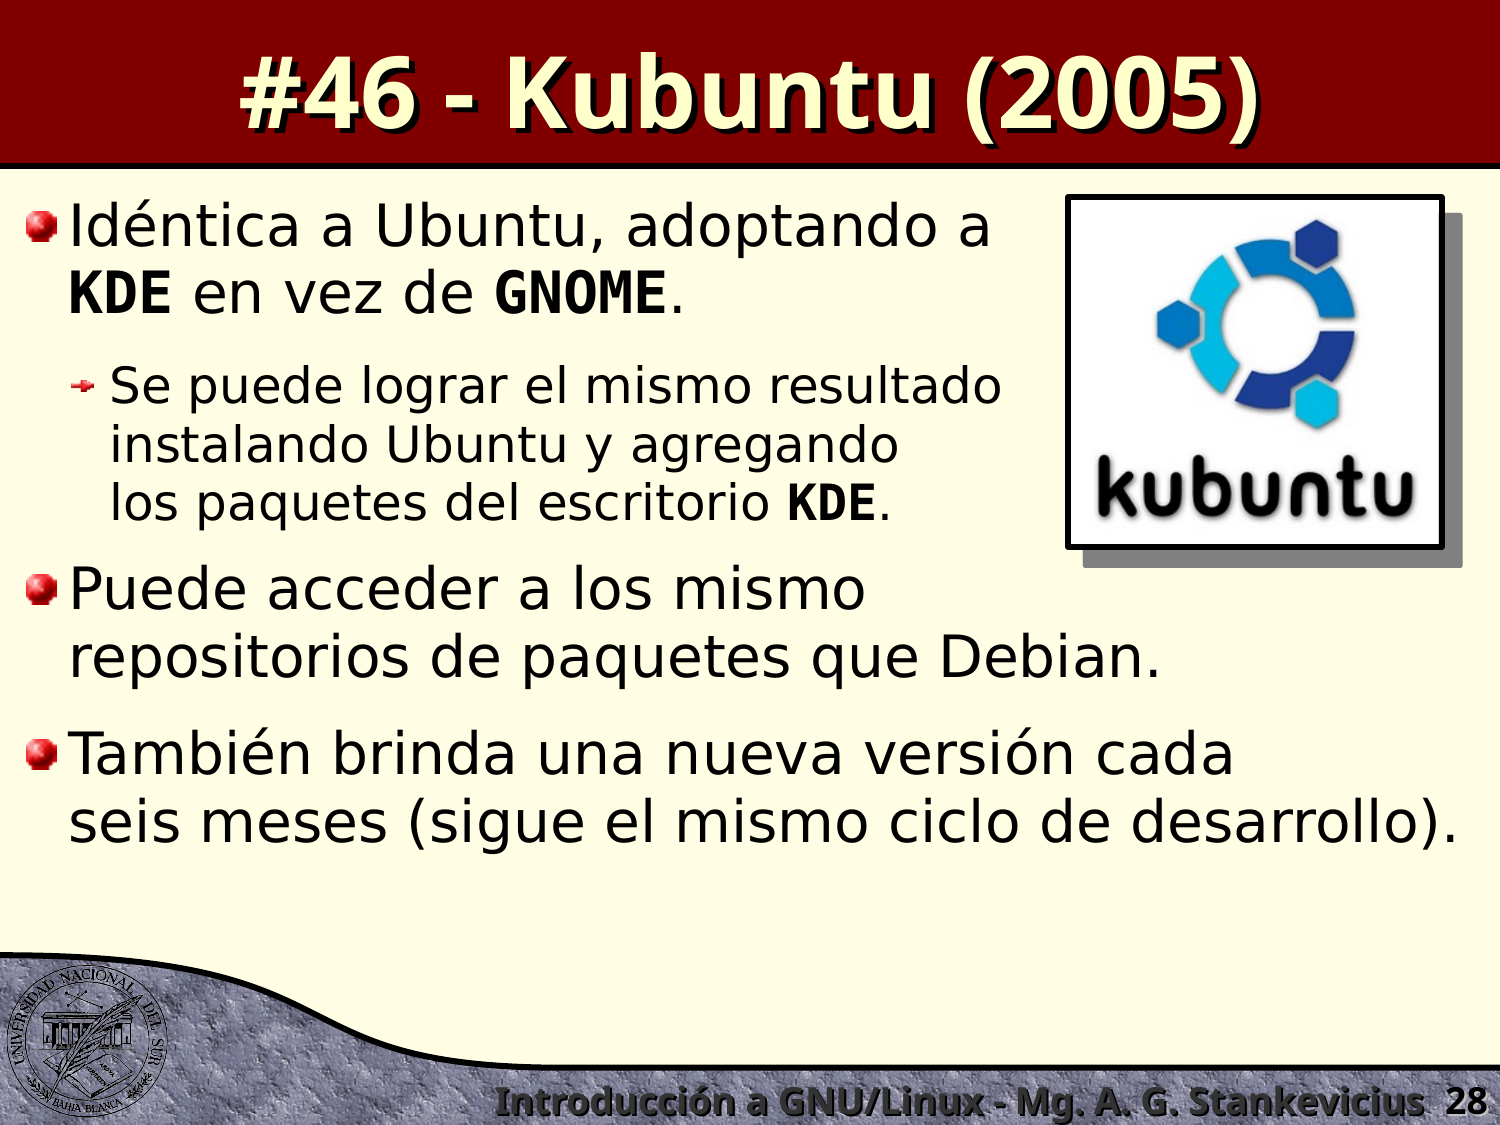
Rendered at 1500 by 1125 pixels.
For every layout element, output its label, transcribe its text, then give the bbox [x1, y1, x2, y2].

picture [0, 956, 1500, 1125]
picture [1059, 1100, 1065, 1110]
title #46 - Kubuntu (2005) [15, 12, 1485, 153]
list Idéntica a Ubuntu, adoptando a KDE en vez de GNOME. Se puede lograr el mismo resultado instalando Ubuntu y agregando los paquetes del escritorio KDE. Puede acceder a los mismo repositorios de paquetes que Debian. También brinda una nueva versión cada seis meses (sigue el mismo ciclo de desarrollo). [11, 192, 1486, 935]
picture [1071, 200, 1439, 544]
